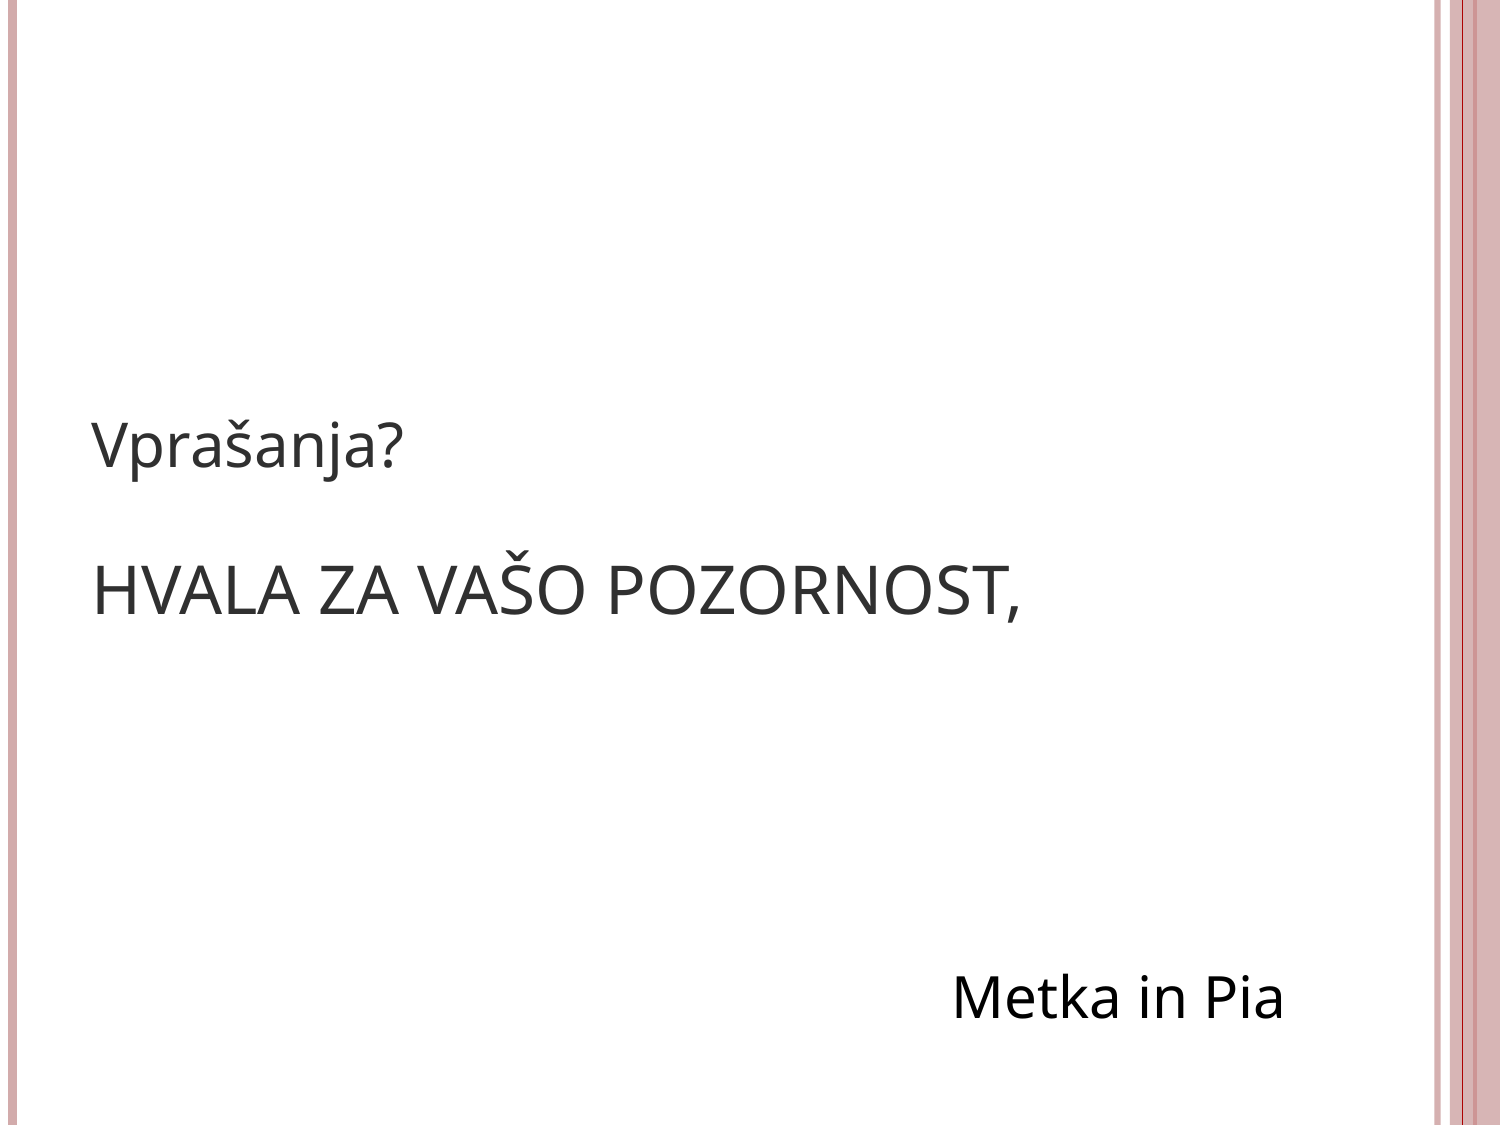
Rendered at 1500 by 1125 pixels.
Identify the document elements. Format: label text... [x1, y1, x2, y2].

text_box Metka in Pia [936, 952, 1302, 1038]
title Vprašanja? HVALA ZA VAŠO POZORNOST, [76, 397, 1302, 703]
